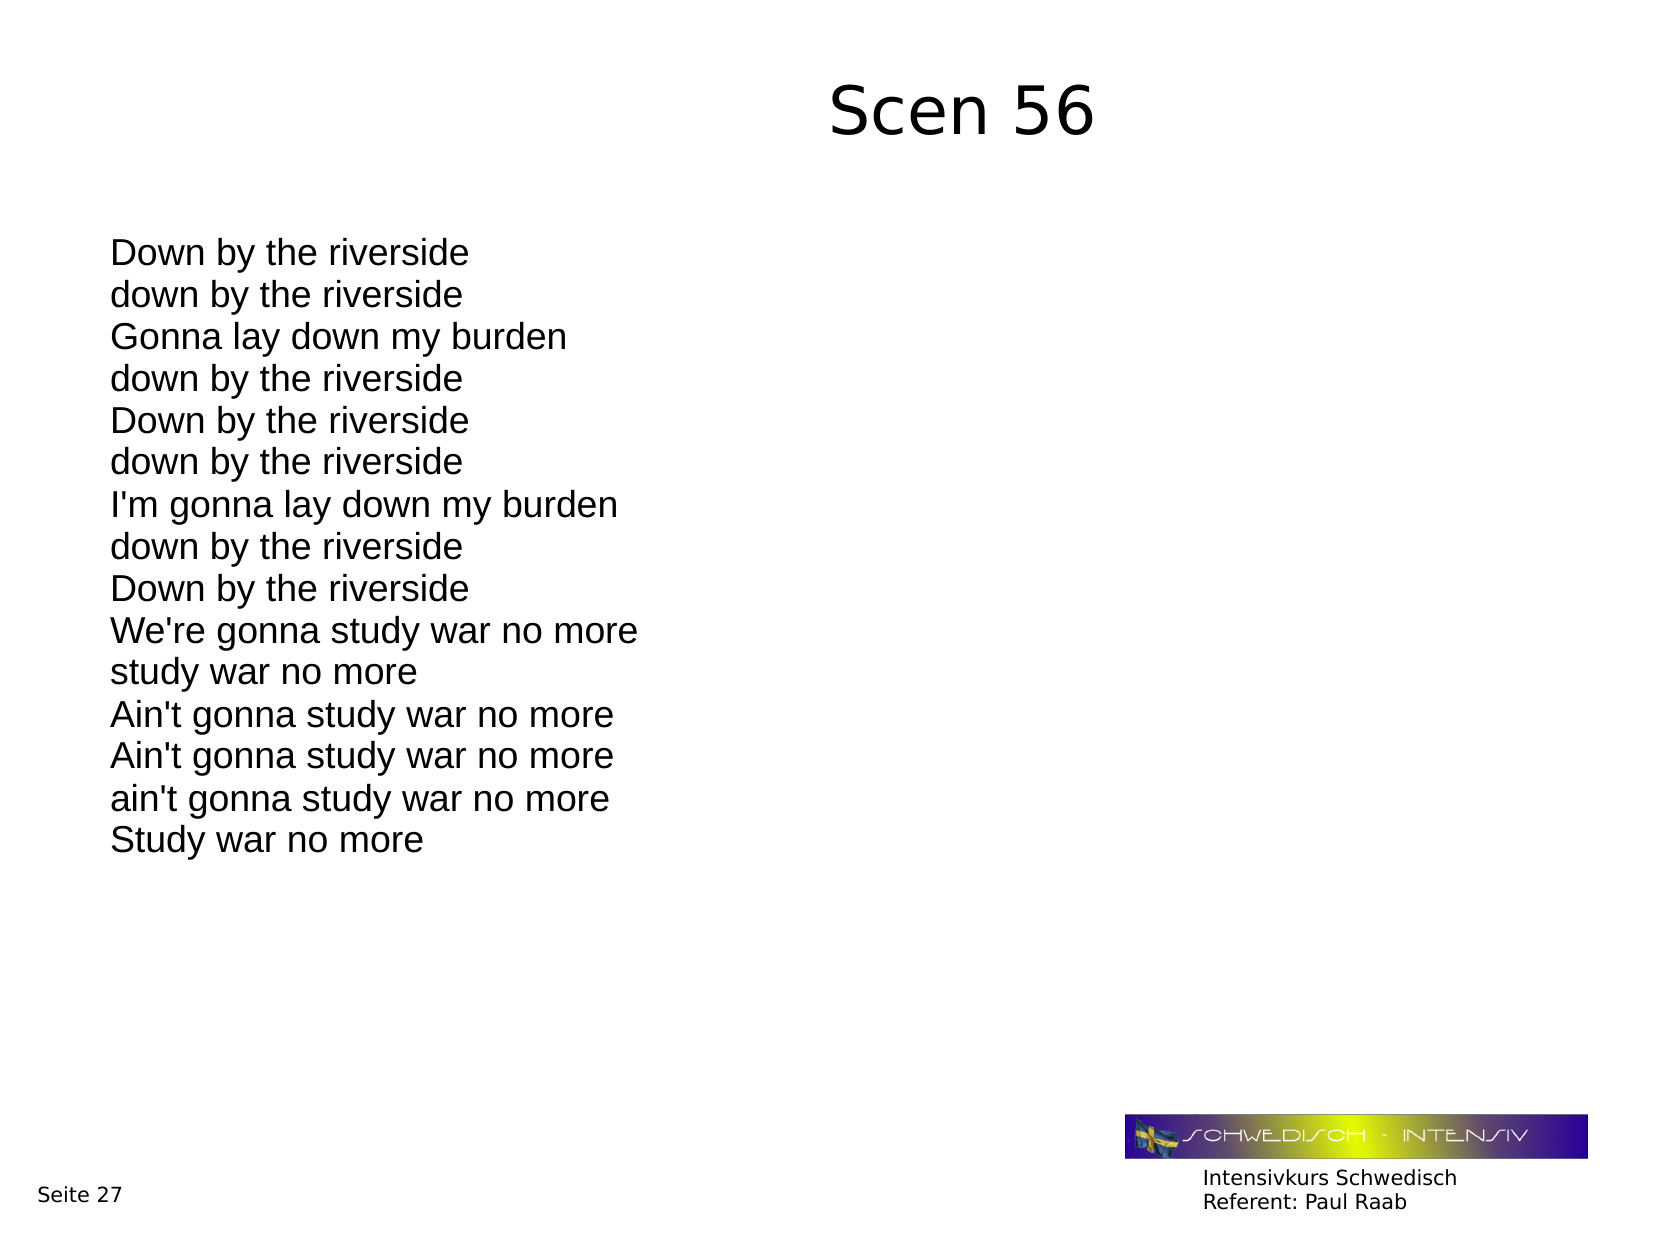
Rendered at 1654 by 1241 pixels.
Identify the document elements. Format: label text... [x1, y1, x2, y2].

text_box Scen 56 [792, 65, 1128, 158]
picture [1125, 1114, 1588, 1159]
text_box Down by the riverside down by the riverside Gonna lay down my burden down by the riverside Down by the riverside down by the riverside I'm gonna lay down my burden down by the riverside Down by the riverside We're gonna study war no more study war no more Ain't gonna study war no more Ain't gonna study war no more ain't gonna study war no more Study war no more [95, 223, 655, 869]
